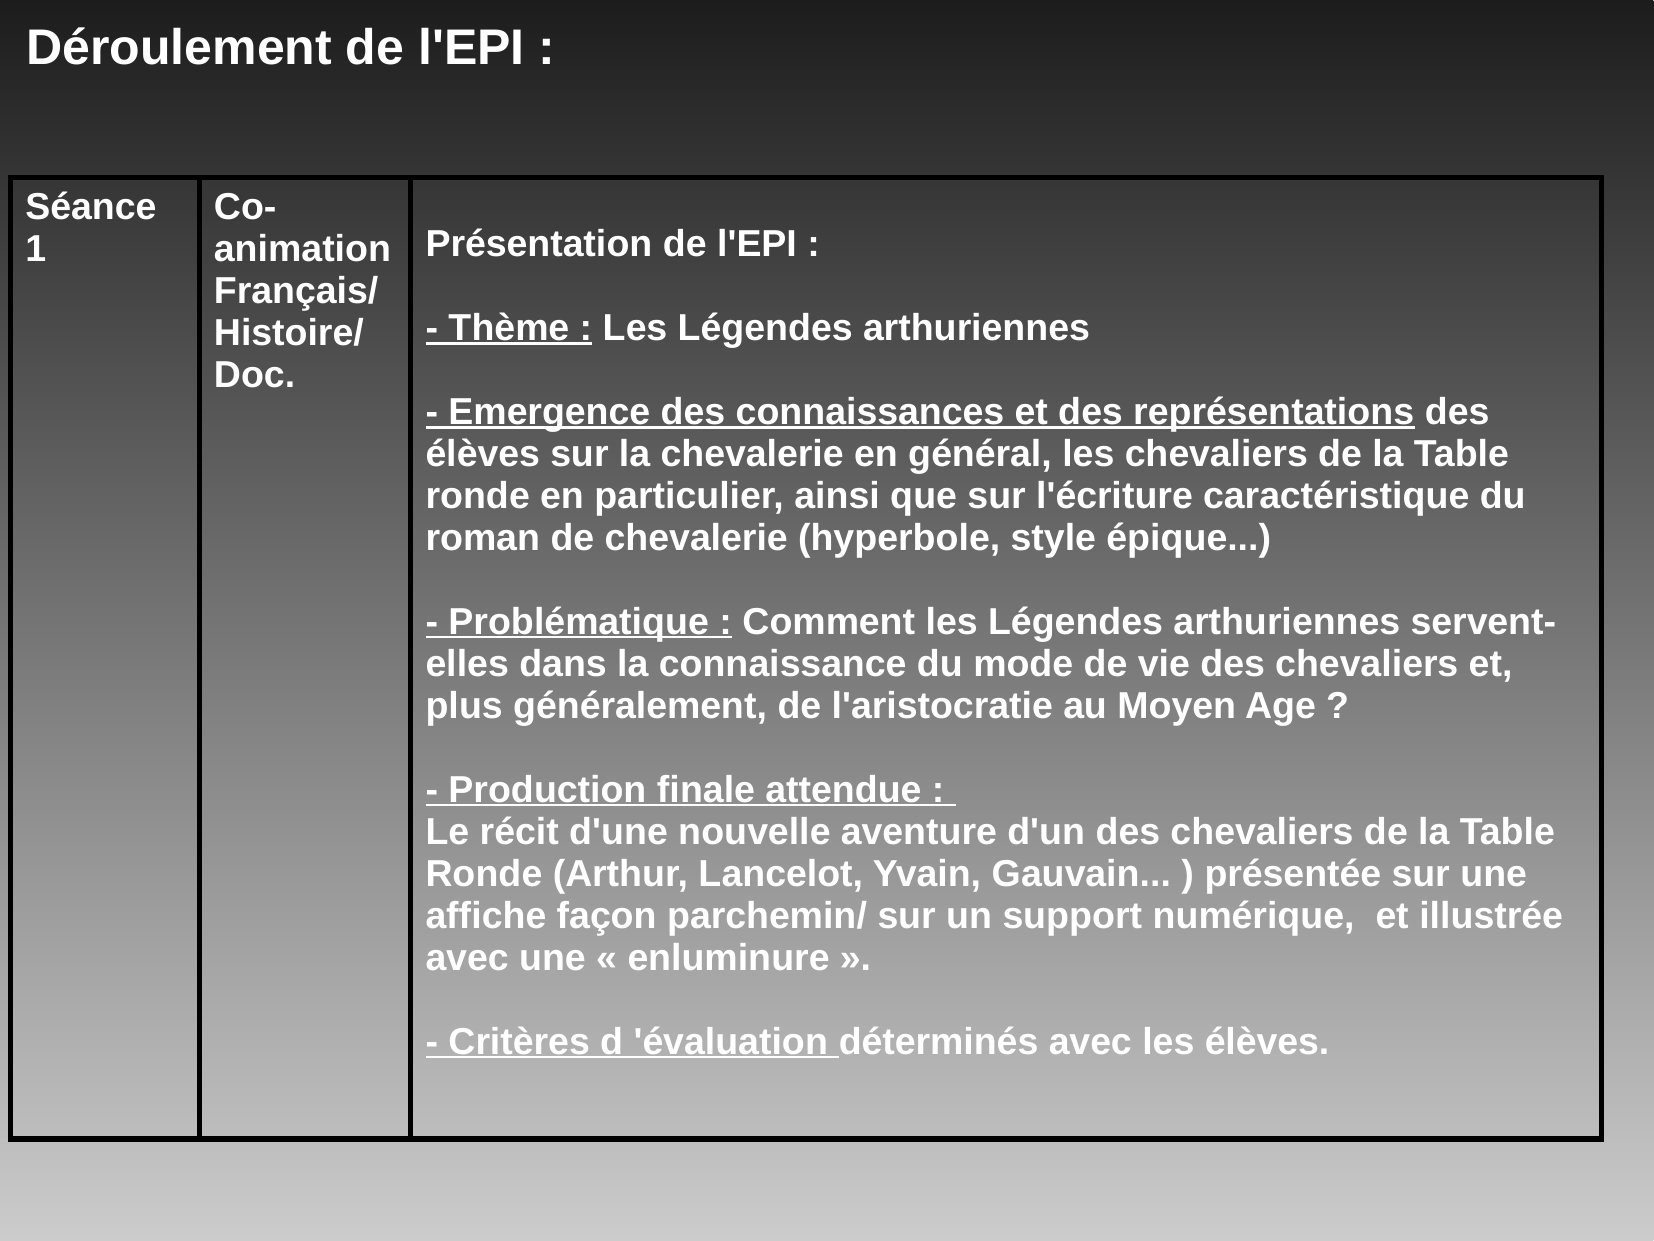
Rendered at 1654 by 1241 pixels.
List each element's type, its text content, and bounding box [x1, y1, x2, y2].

table_header Co- animation Français/ Histoire/ Doc. [202, 180, 408, 1136]
text_box Déroulement de l'EPI : [11, 11, 1241, 127]
table_header Présentation de l'EPI : - Thème : Les Légendes arthuriennes - Emergence des connaissances et des représentations des élèves sur la chevalerie en général, les chevaliers de la Table ronde en particulier, ainsi que sur l'écriture caractéristique du roman de chevalerie (hyperbole, style épique...) - Problématique : Comment les Légendes arthuriennes servent-elles dans la connaissance du mode de vie des chevaliers et, plus généralement, de l'aristocratie au Moyen Age ? - Production finale attendue : Le récit d'une nouvelle aventure d'un des chevaliers de la Table Ronde (Arthur, Lancelot, Yvain, Gauvain... ) présentée sur une affiche façon parchemin/ sur un support numérique, et illustrée avec une « enluminure ». - Critères d 'évaluation déterminés avec les élèves. [413, 180, 1599, 1136]
table_header Séance 1 [13, 180, 197, 1136]
